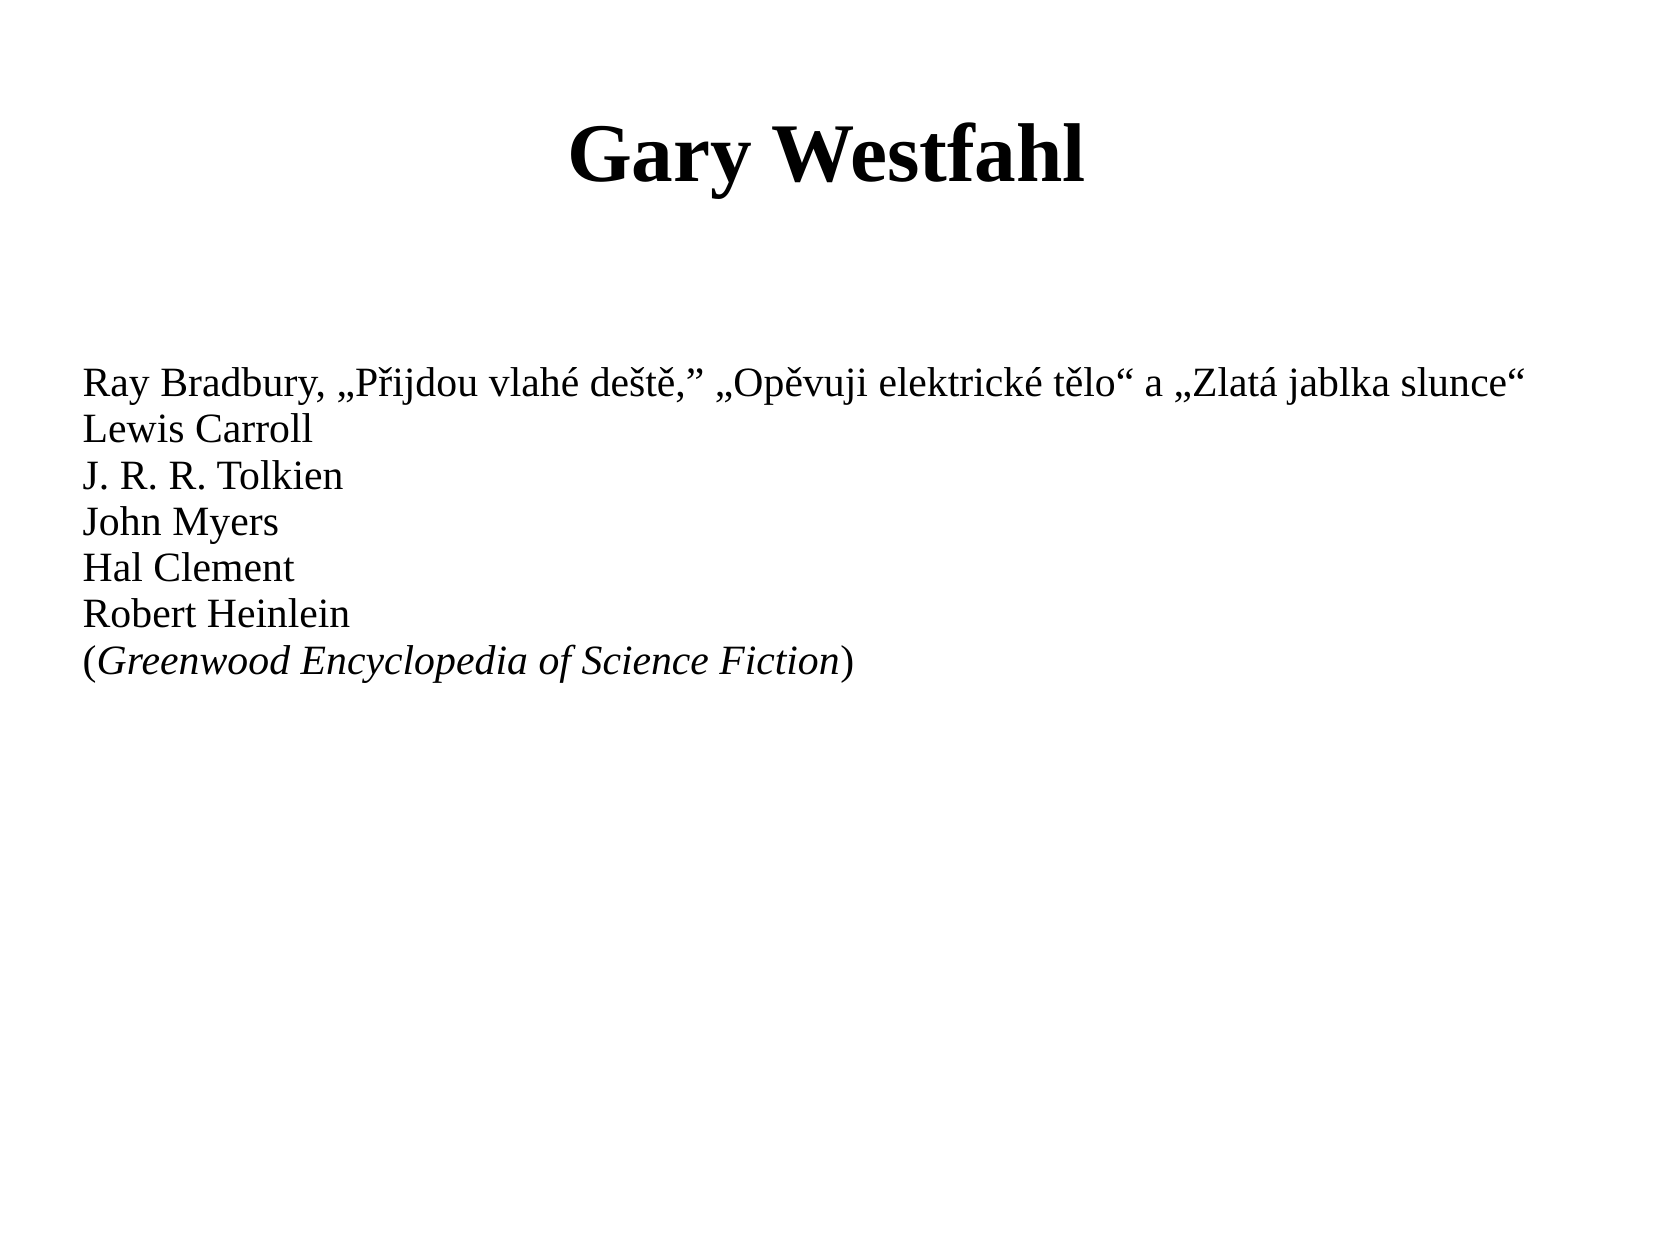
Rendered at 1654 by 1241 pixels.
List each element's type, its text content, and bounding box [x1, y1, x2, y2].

title Gary Westfahl [82, 49, 1571, 257]
list Ray Bradbury, „Přijdou vlahé deště,” „Opěvuji elektrické tělo“ a „Zlatá jablka slunce“ Lewis Carroll J. R. R. Tolkien John Myers Hal Clement Robert Heinlein (Greenwood Encyclopedia of Science Fiction) [82, 290, 1571, 1156]
